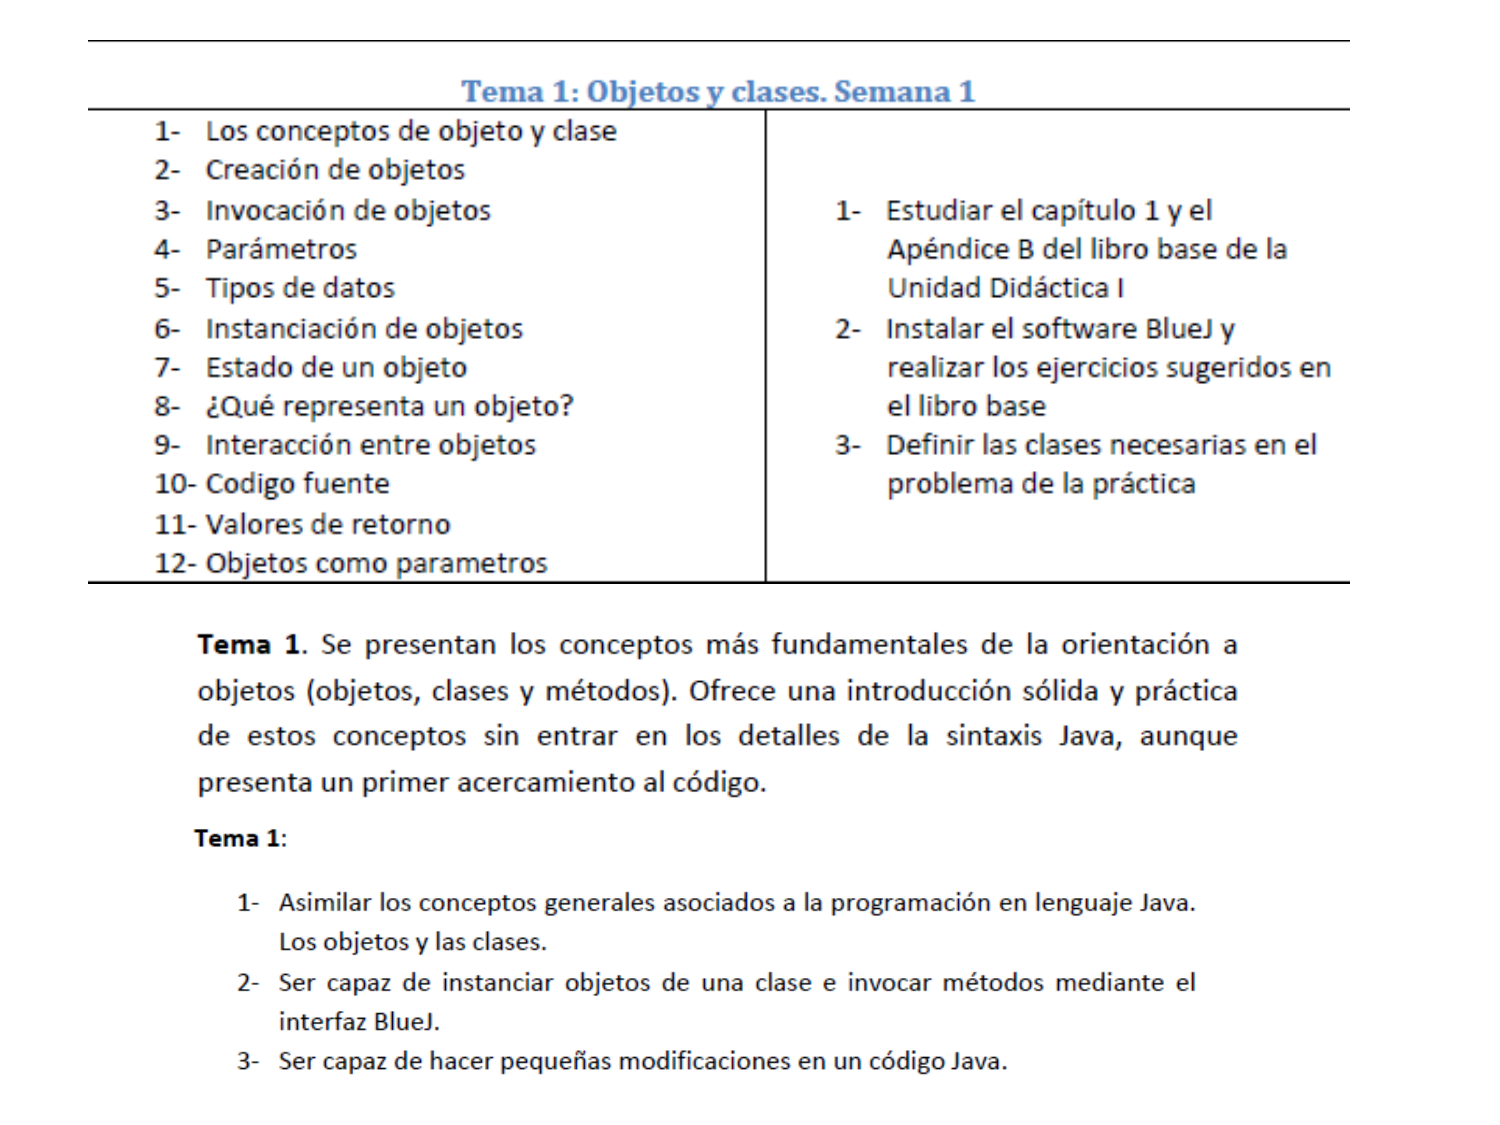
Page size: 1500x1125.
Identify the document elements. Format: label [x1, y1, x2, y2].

picture [183, 817, 1216, 1100]
picture [88, 40, 1350, 584]
picture [186, 622, 1248, 799]
